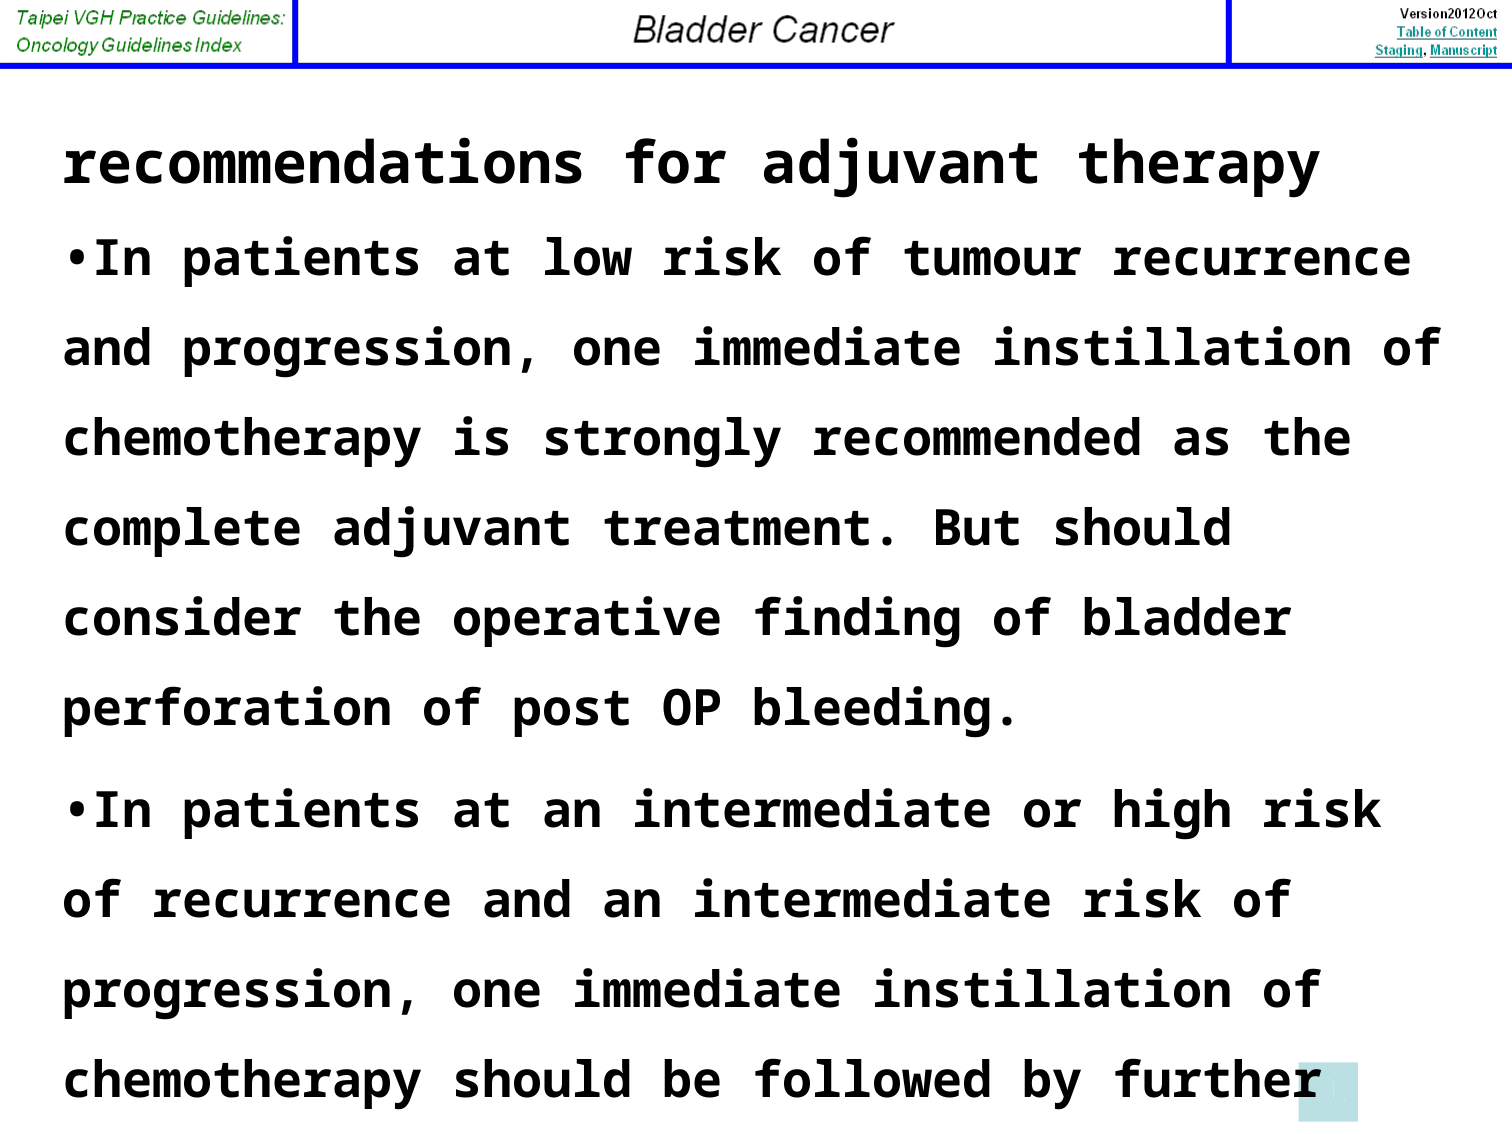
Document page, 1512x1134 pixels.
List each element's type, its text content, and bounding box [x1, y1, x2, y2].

subtitle recommendations for adjuvant therapy •In patients at low risk of tumour recurrence and progression, one immediate instillation of chemotherapy is strongly recommended as the complete adjuvant treatment. But should consider the operative finding of bladder perforation of post OP bleeding. •In patients at an intermediate or high risk of recurrence and an intermediate risk of progression, one immediate instillation of chemotherapy should be followed by further instillations of chemotherapy or a minimum of 1 year of BCG. [47, 82, 1477, 1134]
